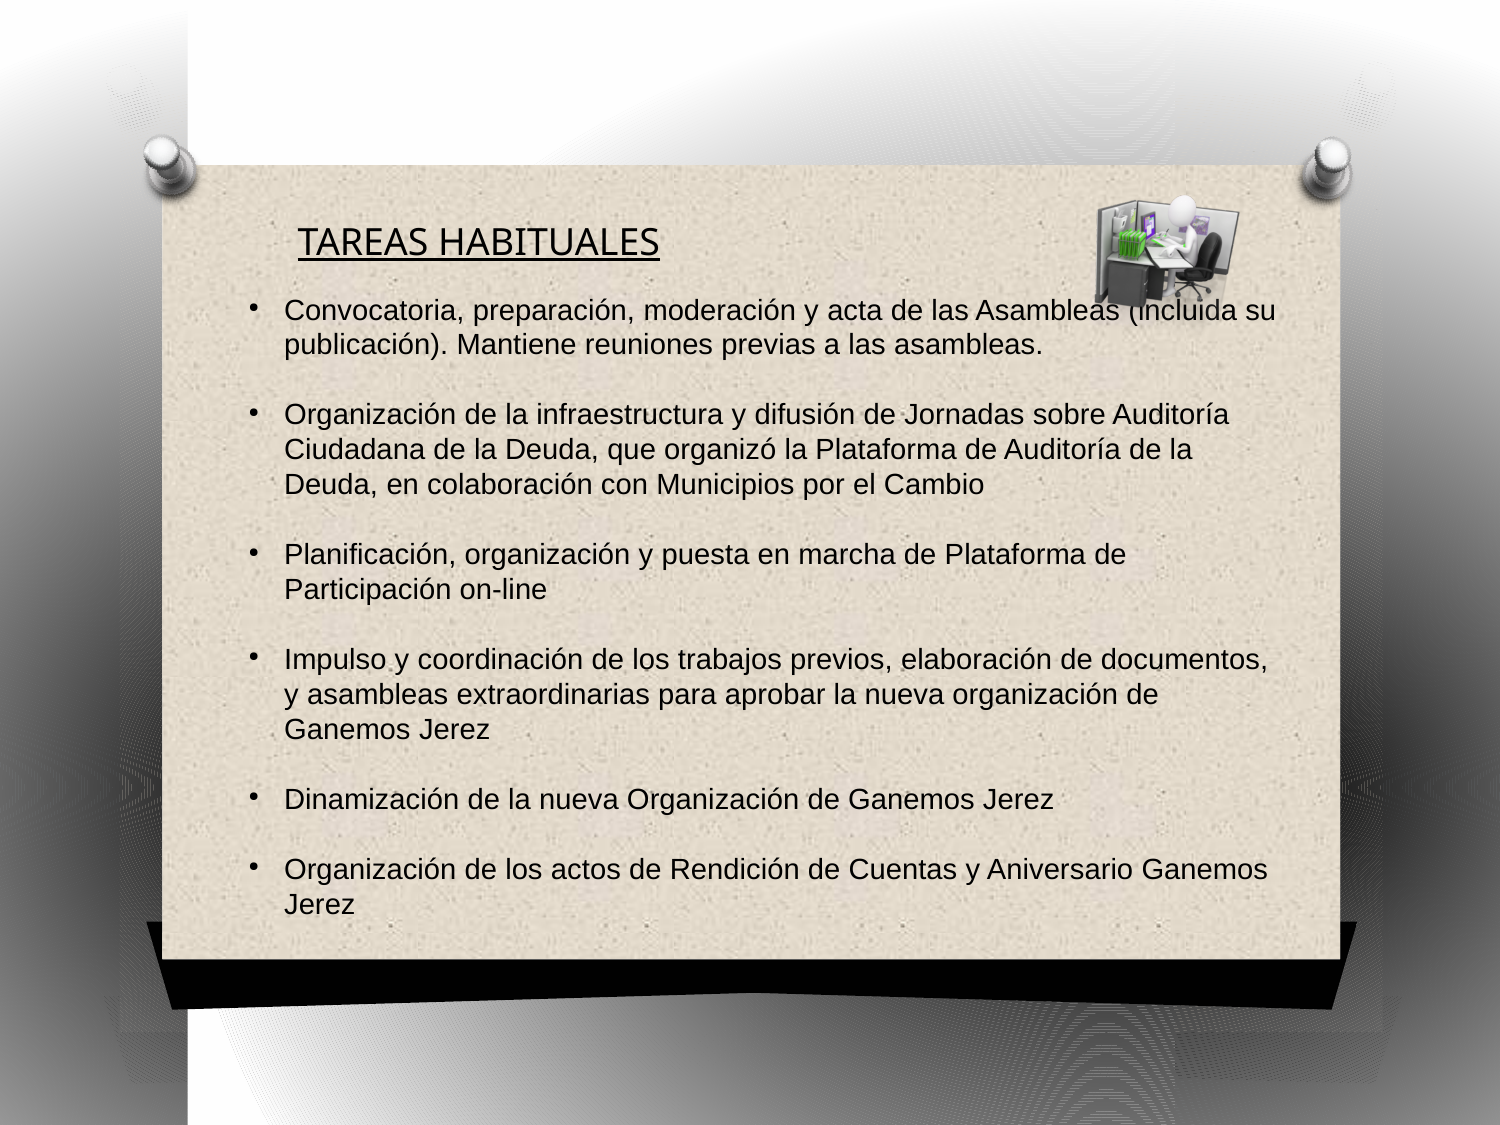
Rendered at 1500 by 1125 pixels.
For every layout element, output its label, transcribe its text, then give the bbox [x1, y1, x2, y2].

picture [112, 100, 1396, 959]
text_box TAREAS HABITUALES [253, 210, 704, 271]
text_box Convocatoria, preparación, moderación y acta de las Asambleas (incluida su publicación). Mantiene reuniones previas a las asambleas. Organización de la infraestructura y difusión de Jornadas sobre Auditoría Ciudadana de la Deuda, que organizó la Plataforma de Auditoría de la Deuda, en colaboración con Municipios por el Cambio Planificación, organización y puesta en marcha de Plataforma de Participación on-line Impulso y coordinación de los trabajos previos, elaboración de documentos, y asambleas extraordinarias para aprobar la nueva organización de Ganemos Jerez Dinamización de la nueva Organización de Ganemos Jerez Organización de los actos de Rendición de Cuentas y Aniversario Ganemos Jerez [234, 283, 1298, 963]
